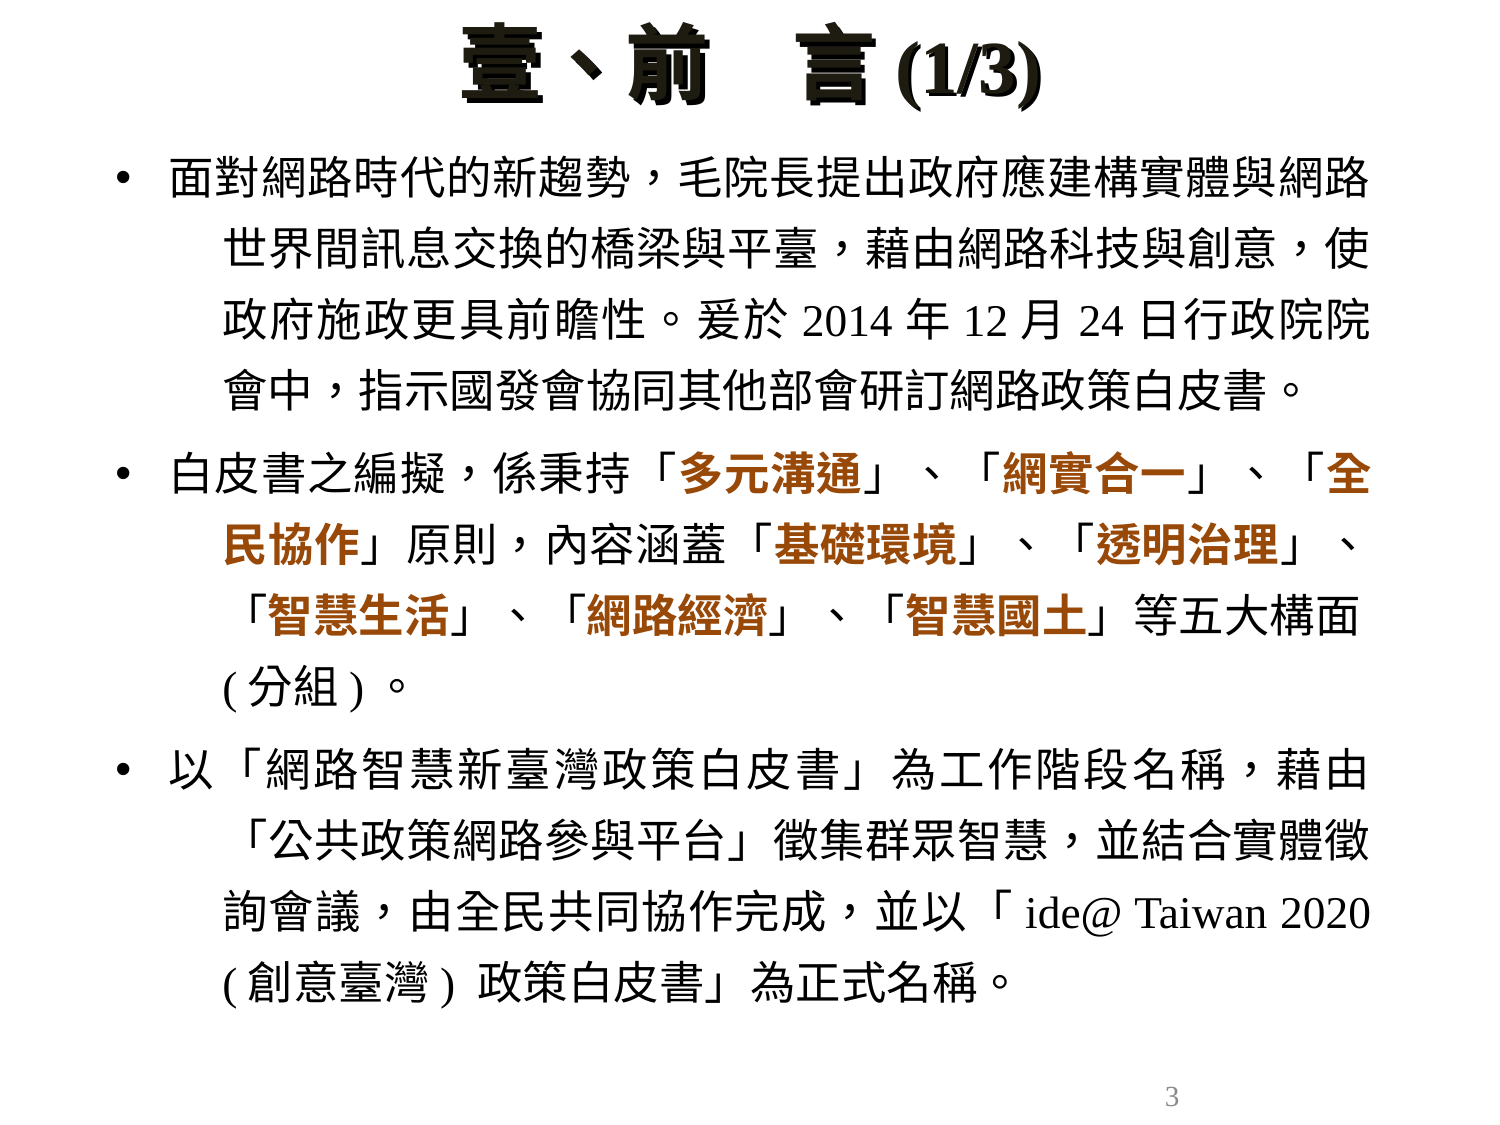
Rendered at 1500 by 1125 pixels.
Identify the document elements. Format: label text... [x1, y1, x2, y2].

text_box 3 [1149, 1065, 1500, 1125]
list 面對網路時代的新趨勢，毛院長提出政府應建構實體與網路世界間訊息交換的橋梁與平臺，藉由網路科技與創意，使政府施政更具前瞻性。爰於2014年12月24日行政院院會中，指示國發會協同其他部會研訂網路政策白皮書。 白皮書之編擬，係秉持「多元溝通」、「網實合一」、「全民協作」原則，內容涵蓋「基礎環境」、「透明治理」、「智慧生活」、「網路經濟」、「智慧國土」等五大構面(分組)。 以「網路智慧新臺灣政策白皮書」為工作階段名稱，藉由「公共政策網路參與平台」徵集群眾智慧，並結合實體徵詢會議，由全民共同協作完成，並以「ide@ Taiwan 2020 (創意臺灣) 政策白皮書」為正式名稱。 [100, 125, 1387, 1033]
title 壹、前 言(1/3) [0, 0, 1500, 120]
